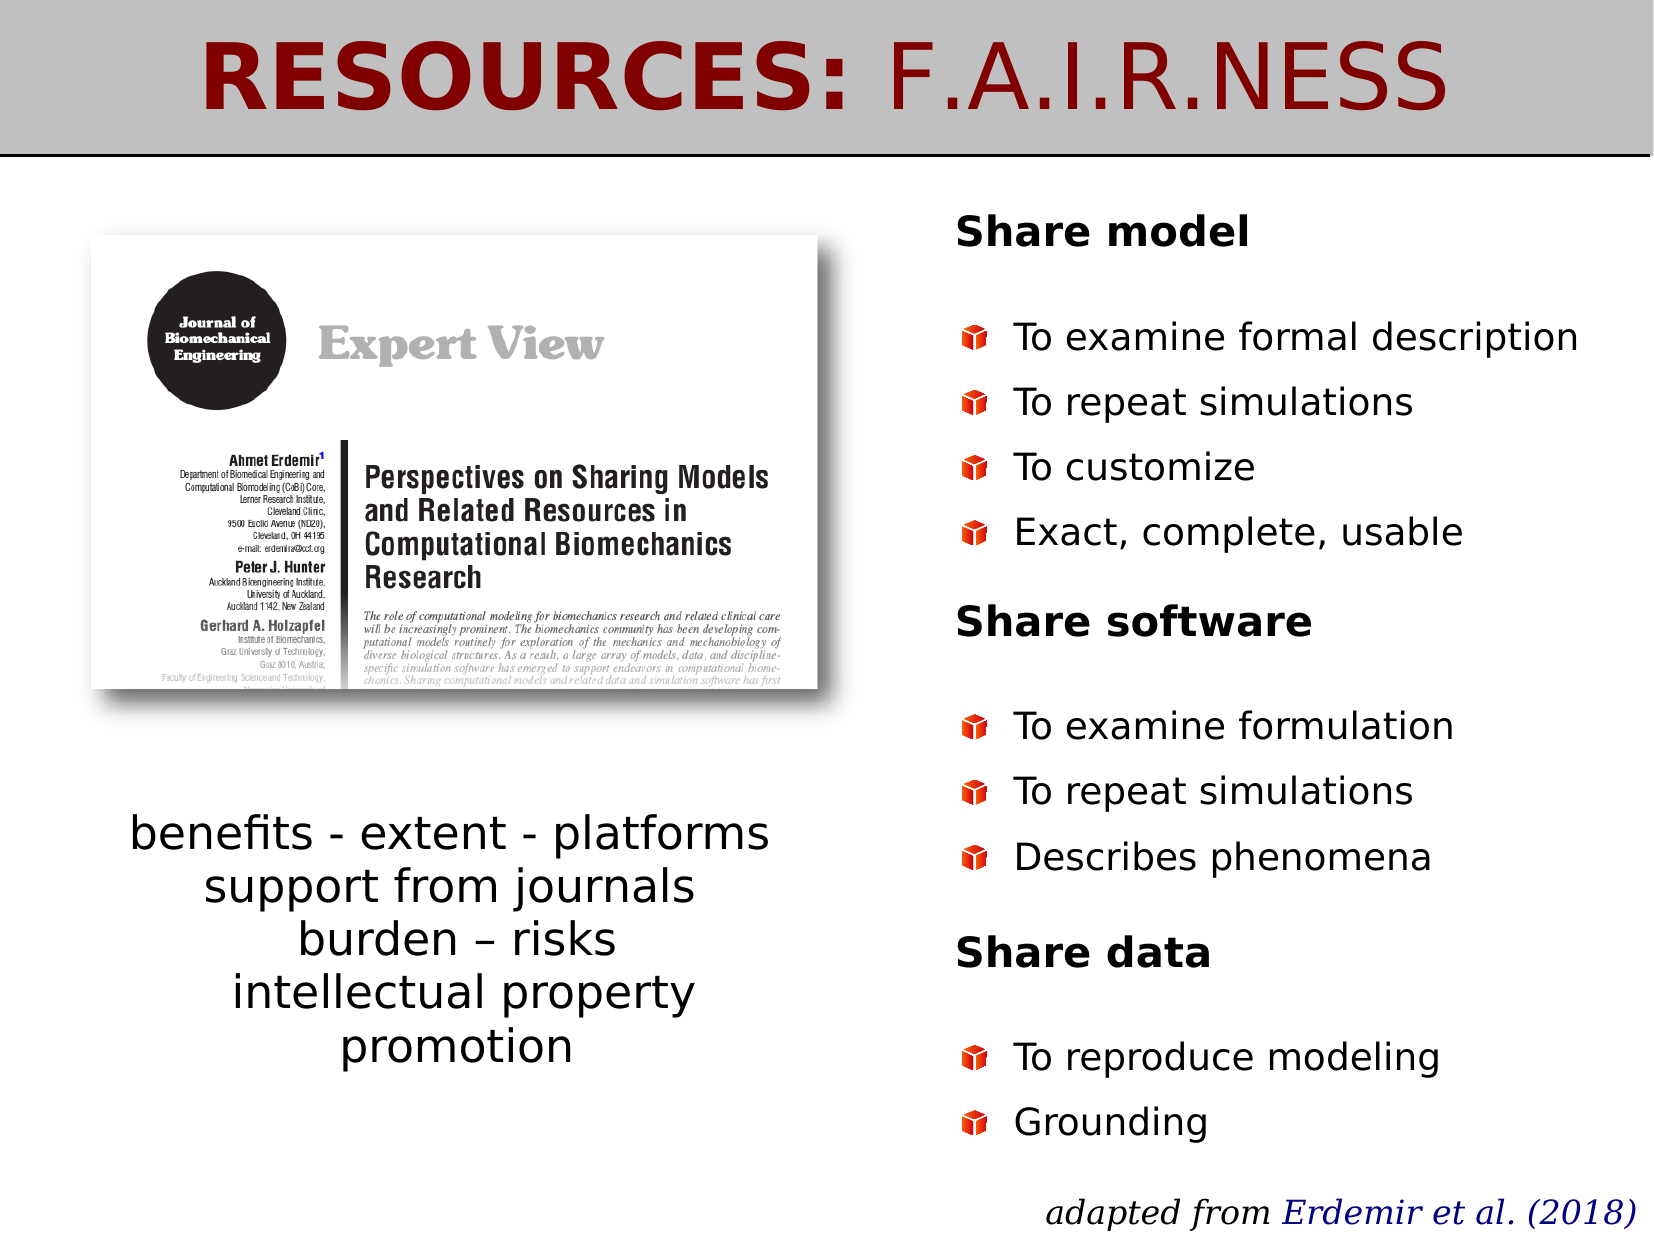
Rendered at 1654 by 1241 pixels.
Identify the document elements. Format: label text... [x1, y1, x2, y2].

picture [67, 211, 868, 740]
text_box adapted from Erdemir et al. (2018) [0, 1186, 1654, 1240]
text_box Share data [939, 920, 1325, 990]
text_box RESOURCES: F.A.I.R.NESS [0, 24, 1651, 132]
text_box [0, 0, 1654, 156]
text_box Share software [939, 590, 1329, 659]
text_box To examine formulation To repeat simulations Describes phenomena [946, 676, 1550, 887]
text_box To reproduce modeling Grounding [946, 1006, 1550, 1153]
text_box To examine formal description To repeat simulations To customize Exact, complete, usable [946, 286, 1613, 563]
text_box Share model [939, 200, 1325, 269]
text_box benefits - extent - platforms support from journals burden – risks intellectual property promotion [100, 799, 814, 1100]
